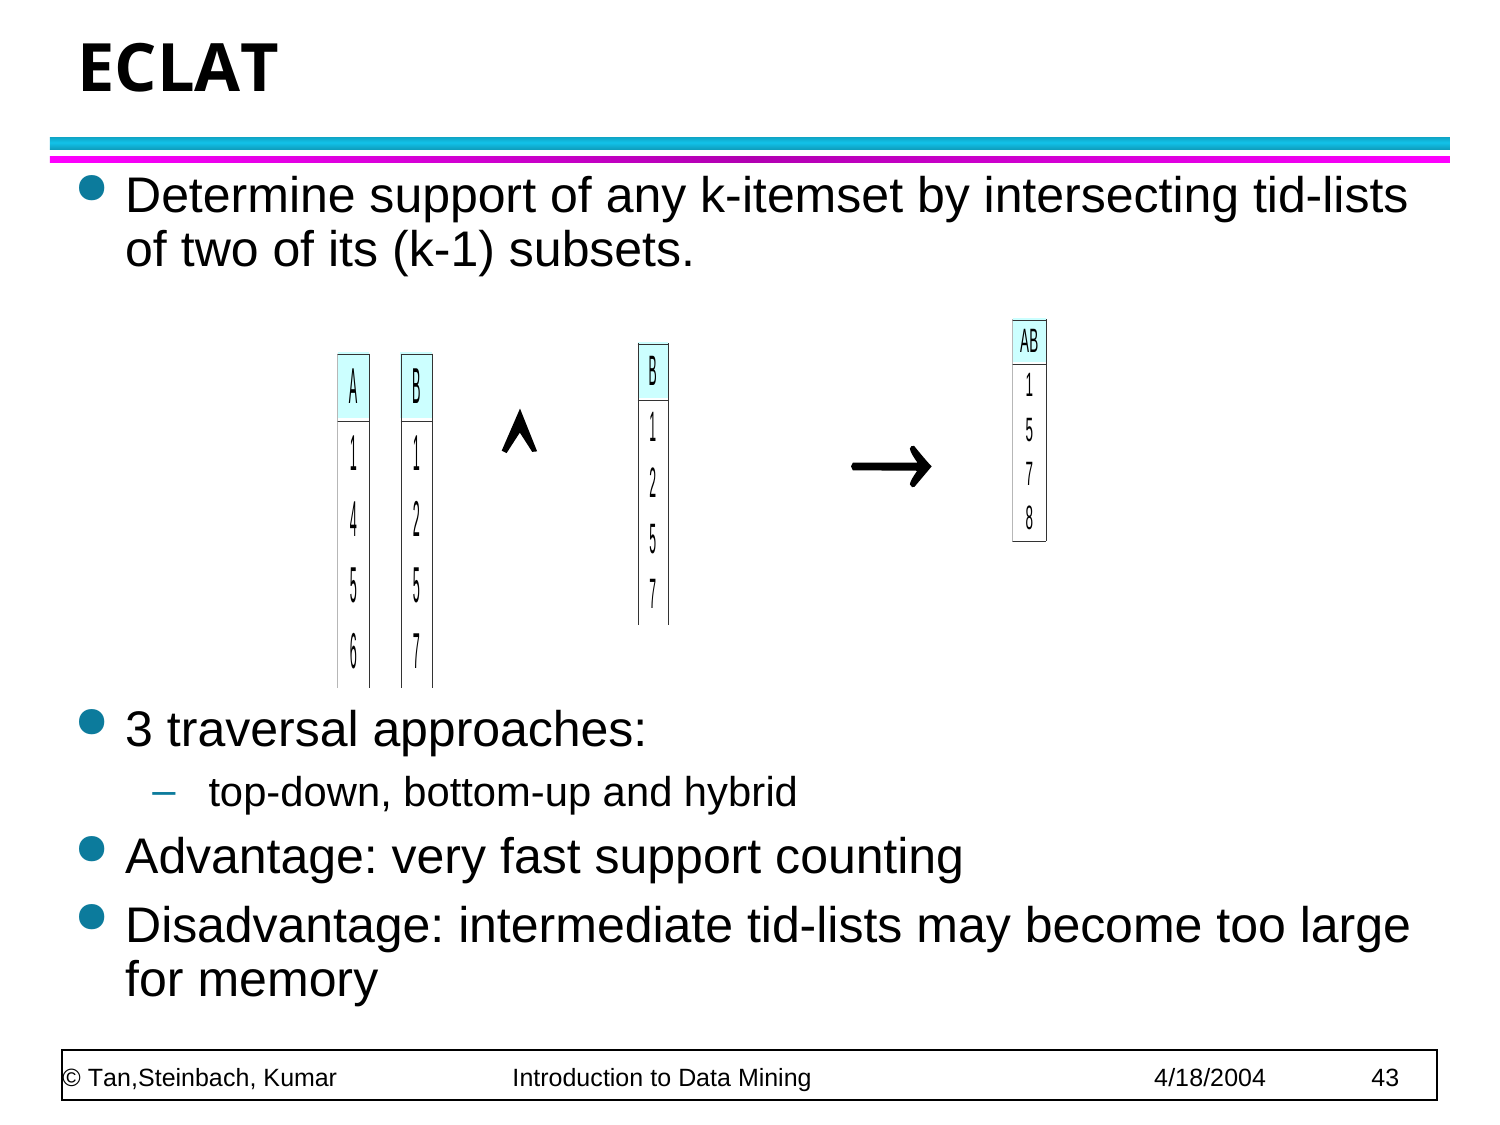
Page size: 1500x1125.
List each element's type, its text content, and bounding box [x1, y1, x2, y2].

chart [637, 287, 730, 625]
chart [1012, 275, 1115, 543]
title ECLAT [62, 22, 1421, 113]
text_box  [487, 387, 588, 523]
list Determine support of any k-itemset by intersecting tid-lists of two of its (k-1) subsets. 3 traversal approaches: top-down, bottom-up and hybrid Advantage: very fast support counting Disadvantage: intermediate tid-lists may become too large for memory [62, 162, 1428, 1015]
chart [337, 287, 433, 688]
text_box  [837, 387, 976, 523]
